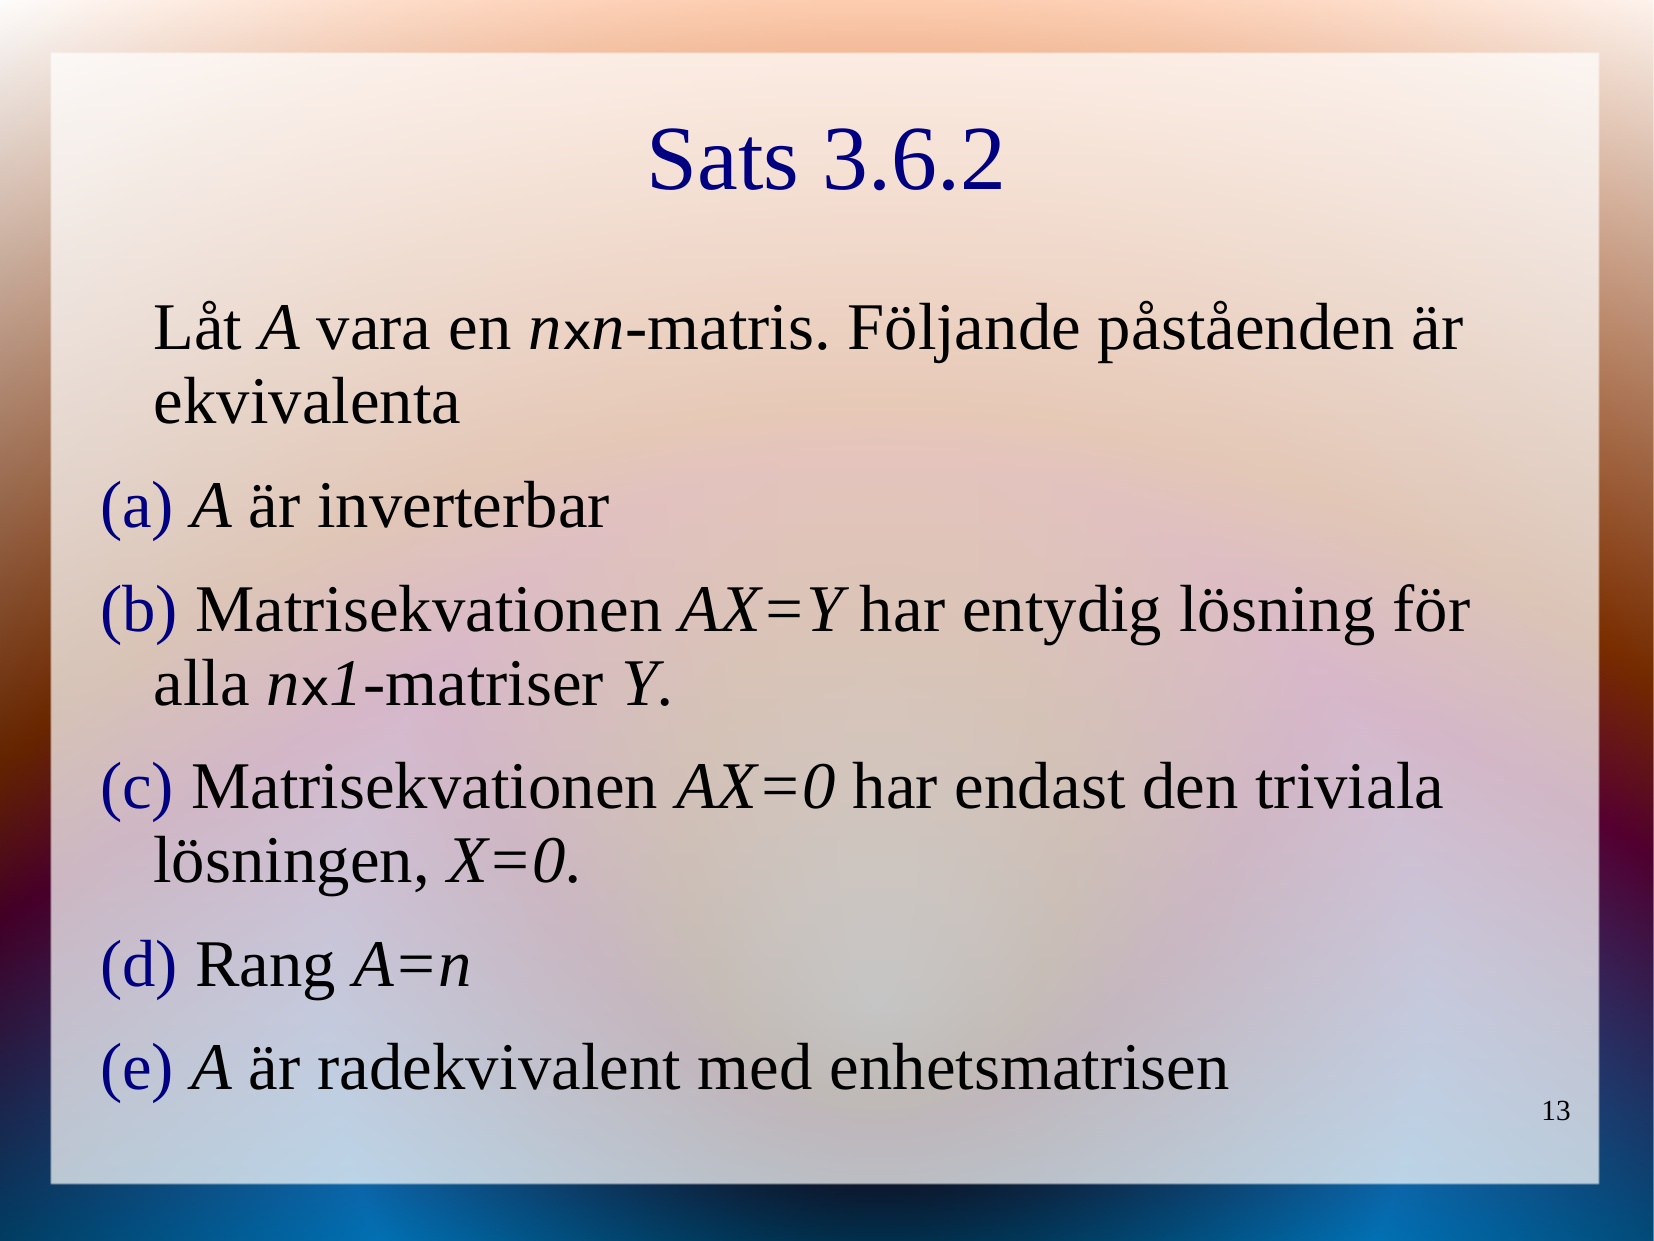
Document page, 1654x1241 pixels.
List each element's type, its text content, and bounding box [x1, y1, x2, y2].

title Sats 3.6.2 [82, 55, 1571, 263]
picture [0, 0, 1654, 1241]
list Låt A vara en nxn-matris. Följande påståenden är ekvivalenta A är inverterbar Matrisekvationen AX=Y har entydig lösning för alla nx1-matriser Y. Matrisekvationen AX=0 har endast den triviala lösningen, X=0. Rang A=n A är radekvivalent med enhetsmatrisen [82, 290, 1571, 1109]
